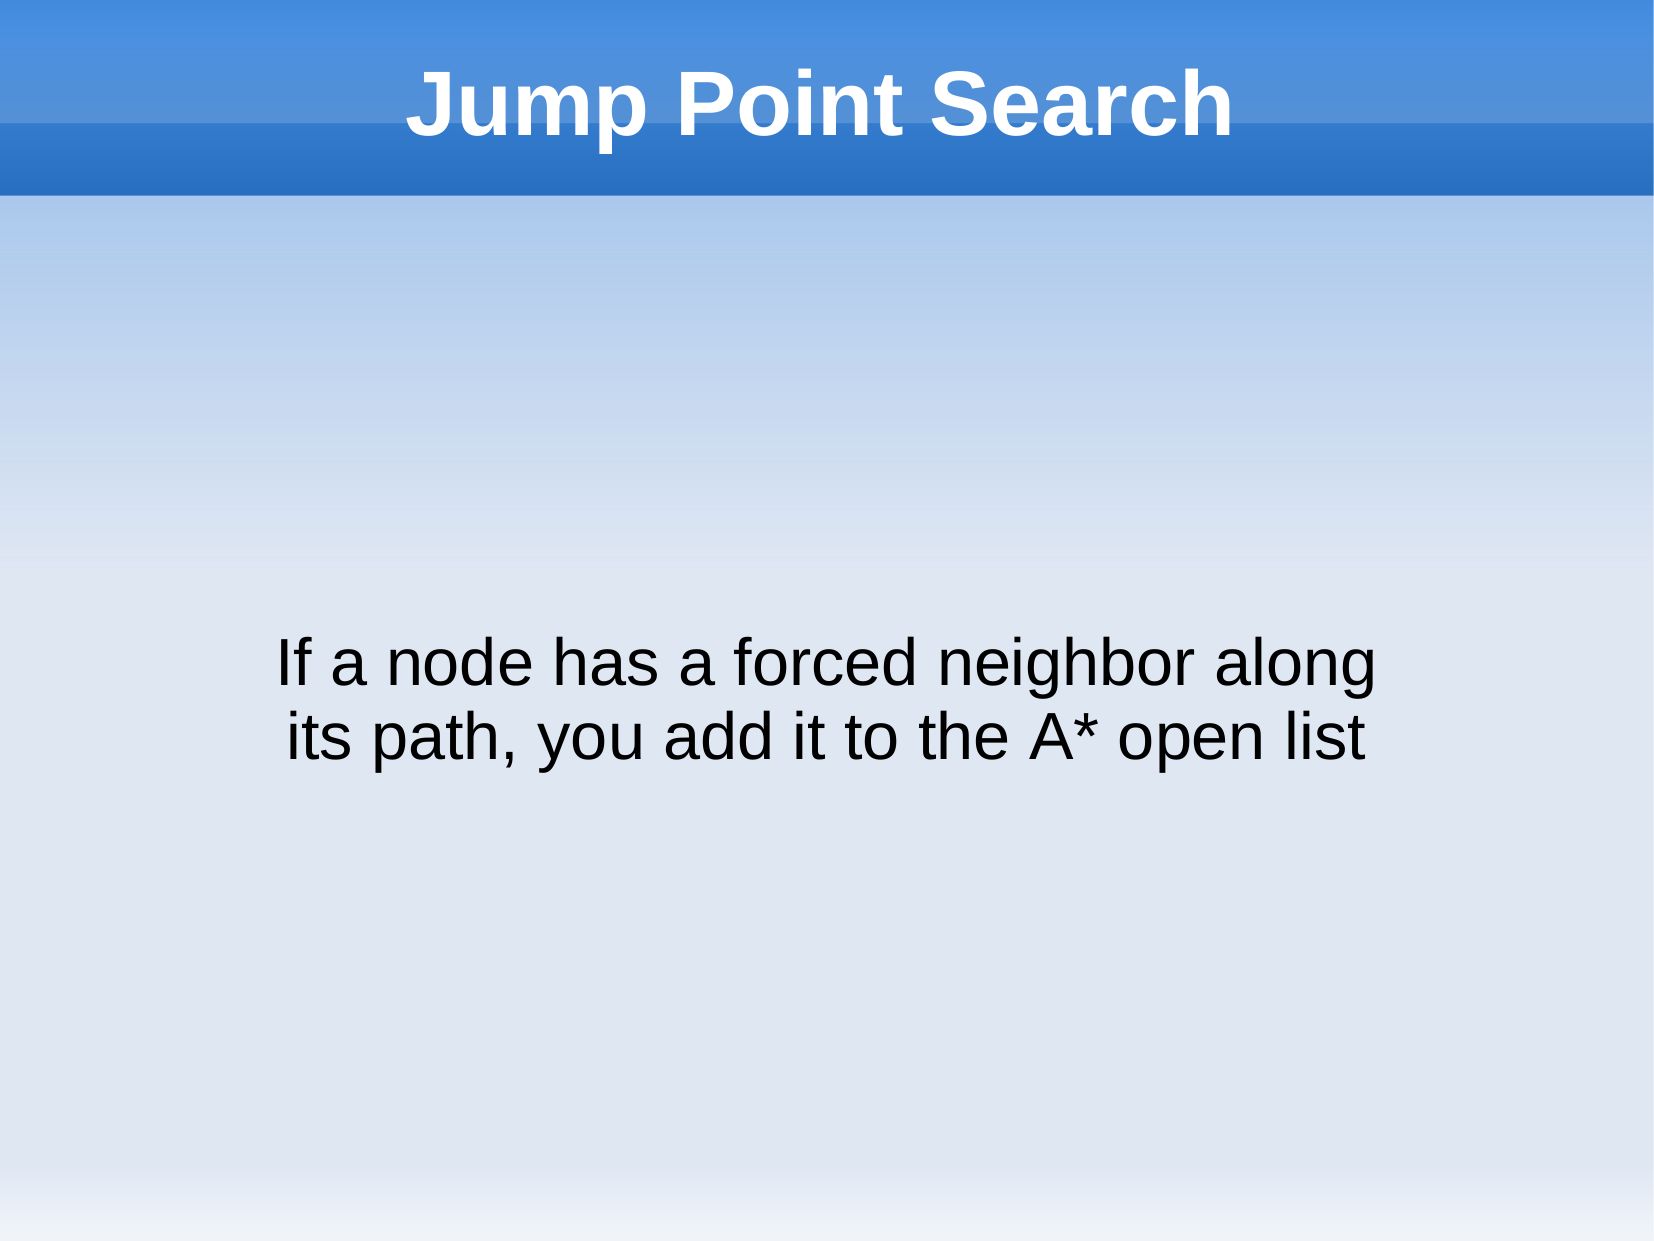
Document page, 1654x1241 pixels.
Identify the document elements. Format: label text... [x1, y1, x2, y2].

subtitle If a node has a forced neighbor along its path, you add it to the A* open list [82, 290, 1571, 1109]
picture [0, 0, 1654, 1241]
title Jump Point Search [76, 0, 1565, 208]
